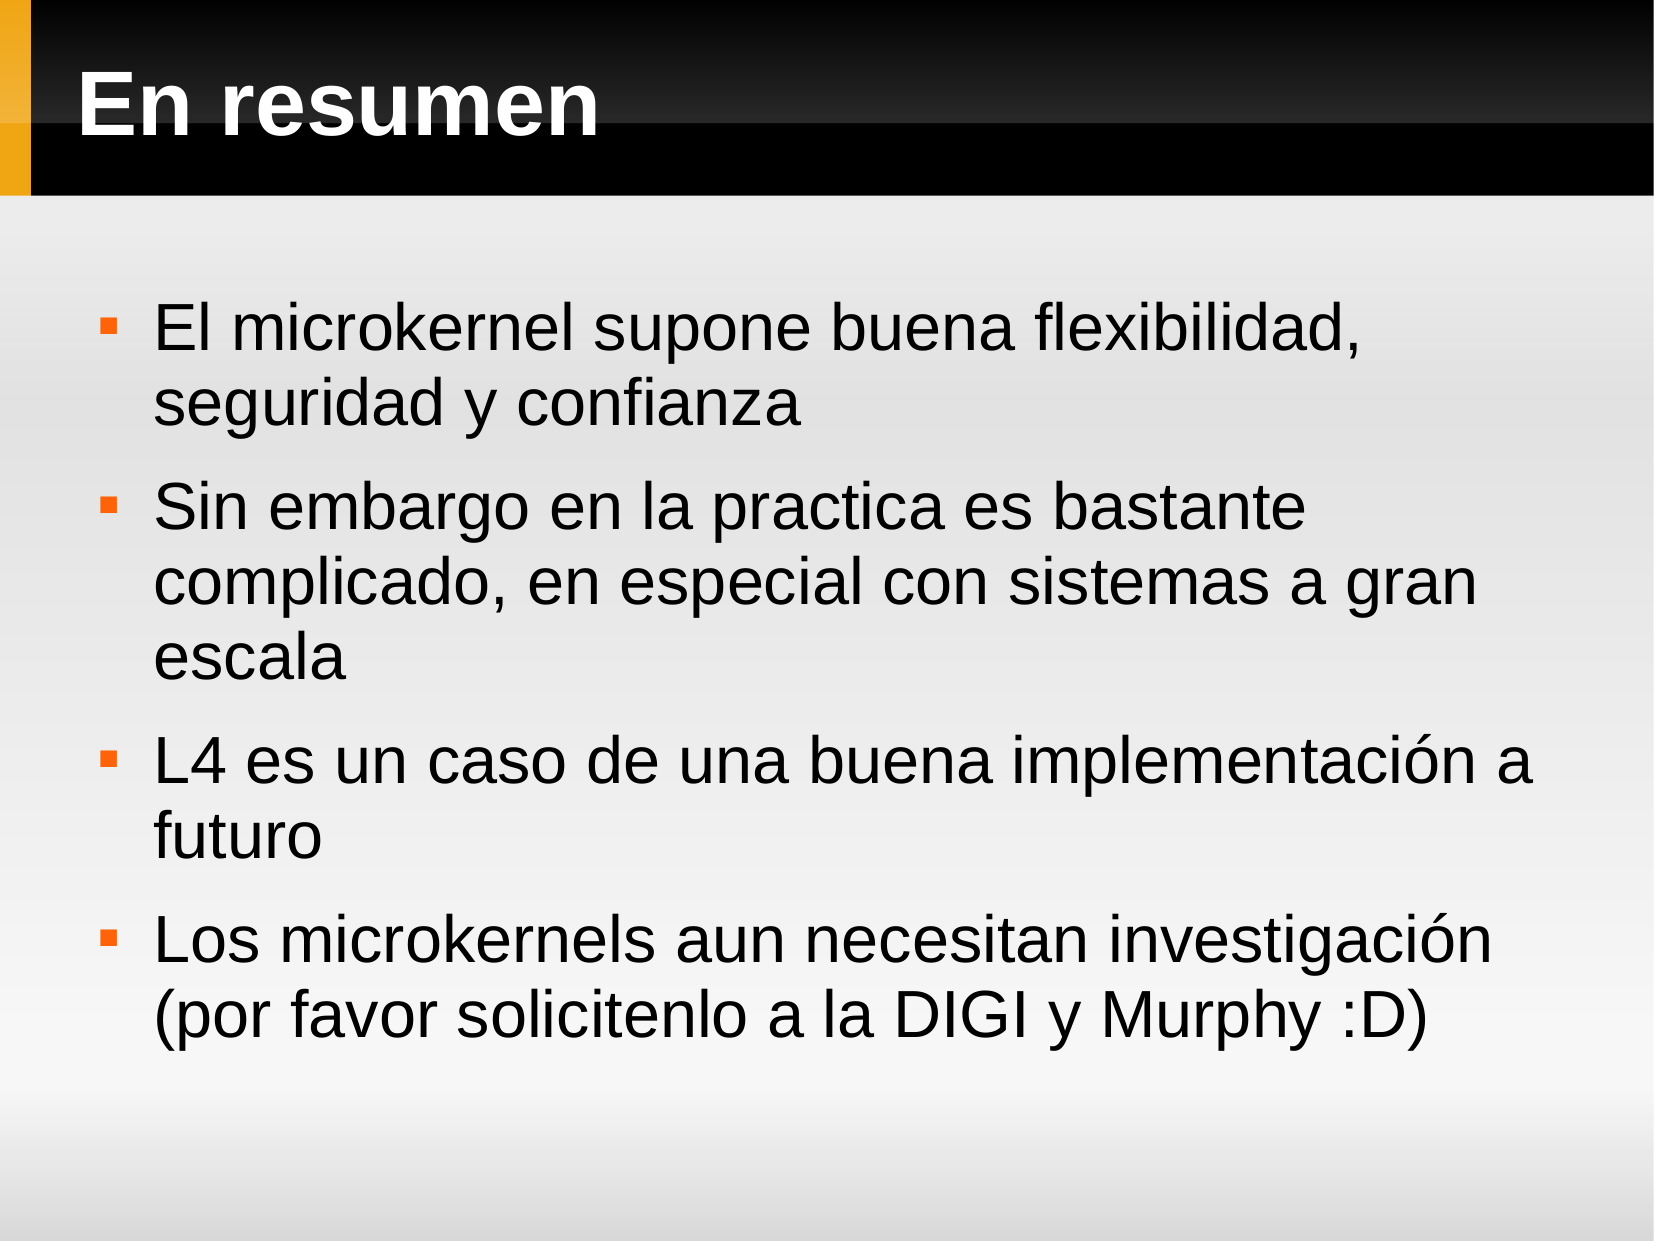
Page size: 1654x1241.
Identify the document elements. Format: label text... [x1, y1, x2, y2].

picture [0, 0, 1654, 1241]
list El microkernel supone buena flexibilidad, seguridad y confianza Sin embargo en la practica es bastante complicado, en especial con sistemas a gran escala L4 es un caso de una buena implementación a futuro Los microkernels aun necesitan investigación (por favor solicitenlo a la DIGI y Murphy :D) [82, 290, 1571, 1094]
title En resumen [76, 7, 1565, 200]
